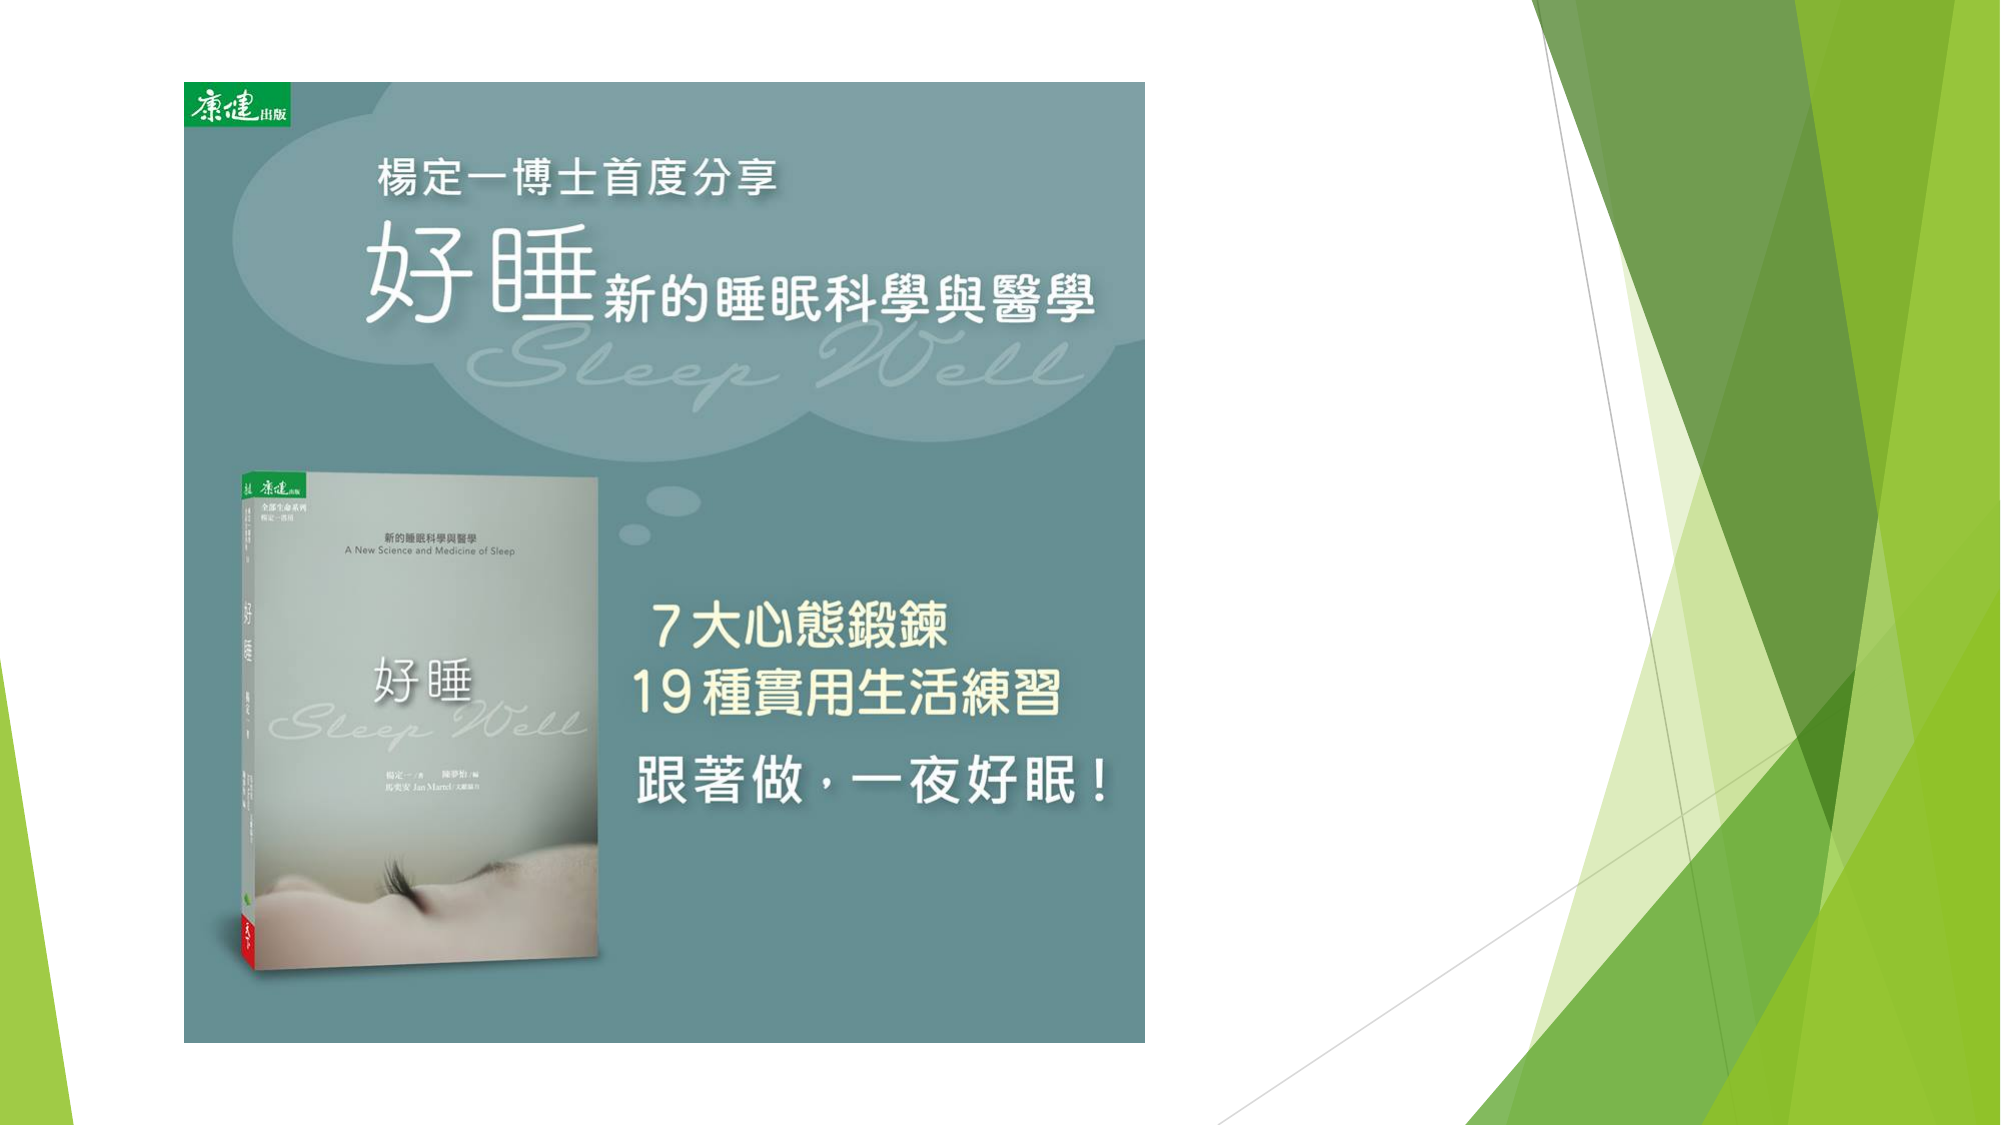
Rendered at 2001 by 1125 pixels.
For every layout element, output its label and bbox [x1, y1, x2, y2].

picture [184, 82, 1145, 1043]
